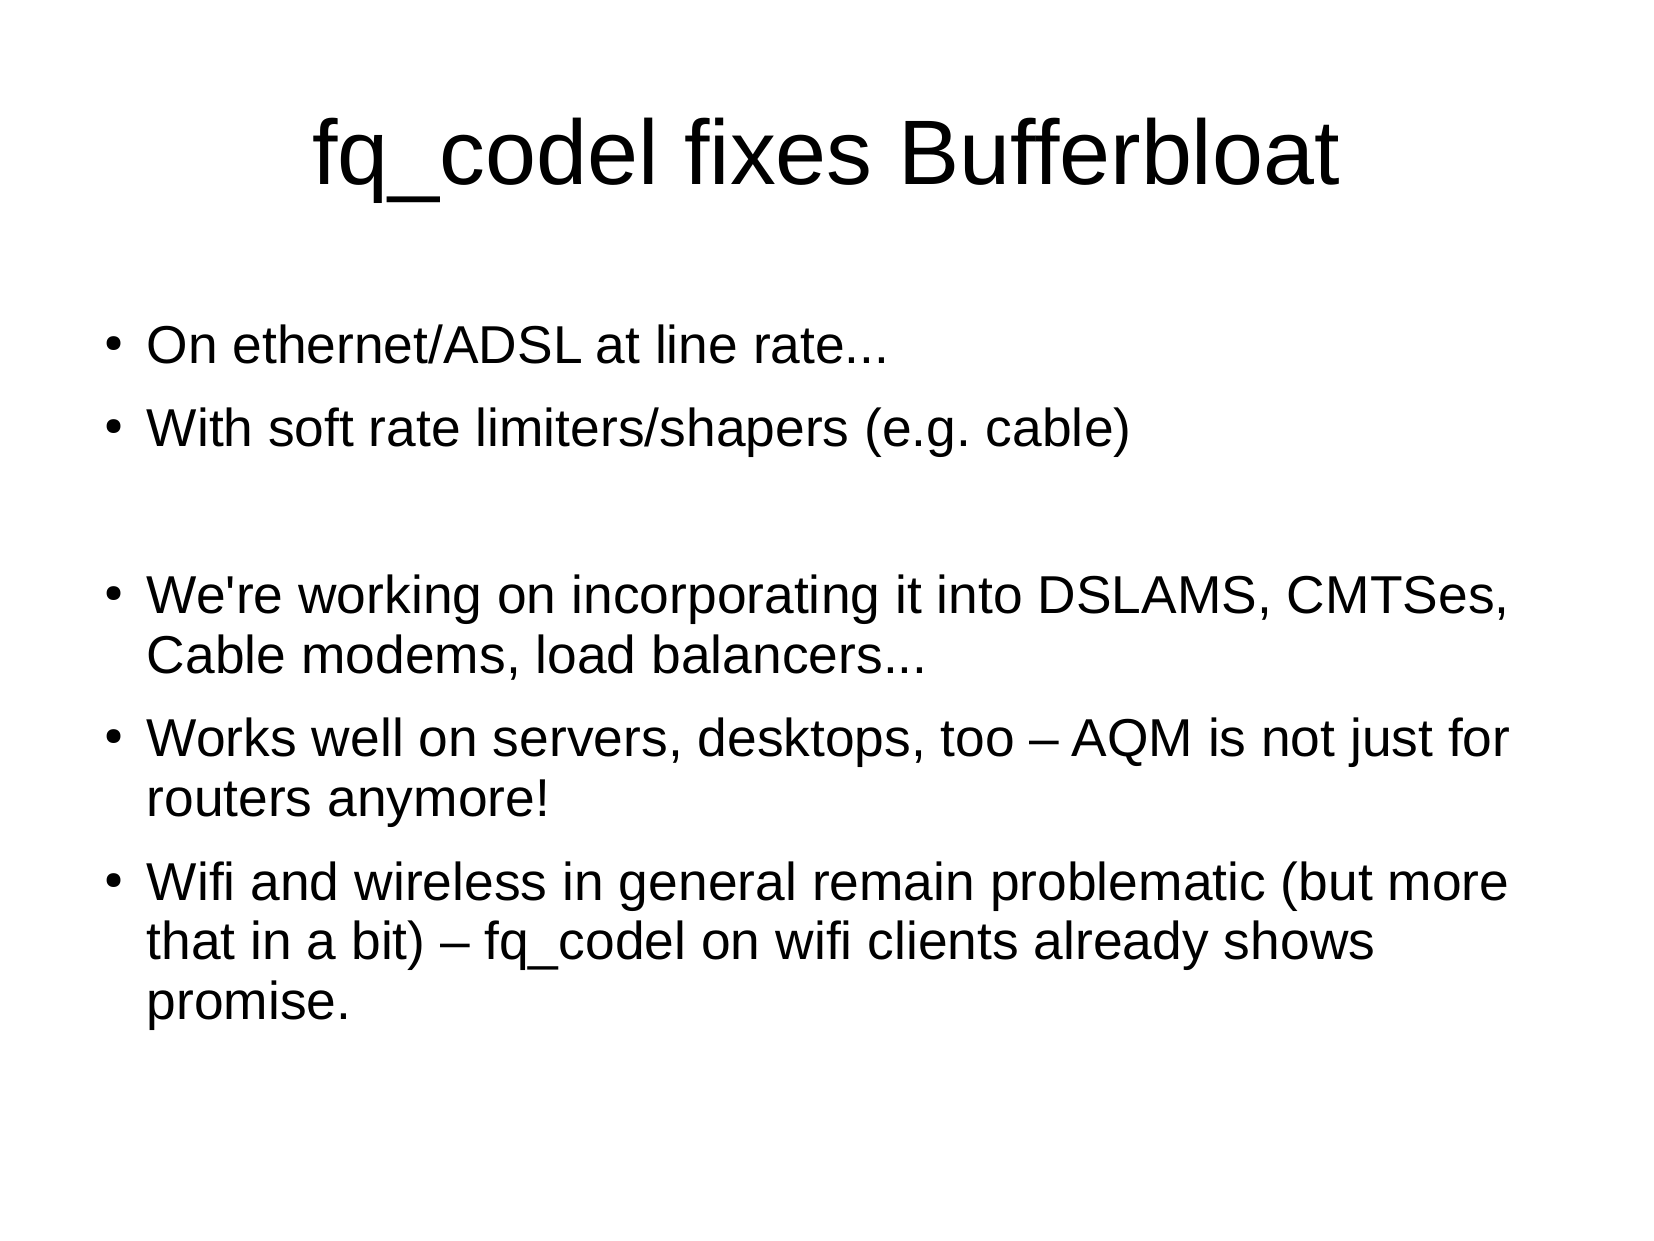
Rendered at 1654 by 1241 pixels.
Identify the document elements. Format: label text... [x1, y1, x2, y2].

title fq_codel fixes Bufferbloat [82, 49, 1571, 257]
list On ethernet/ADSL at line rate... With soft rate limiters/shapers (e.g. cable) We're working on incorporating it into DSLAMS, CMTSes, Cable modems, load balancers... Works well on servers, desktops, too – AQM is not just for routers anymore! Wifi and wireless in general remain problematic (but more that in a bit) – fq_codel on wifi clients already shows promise. [90, 315, 1546, 1035]
